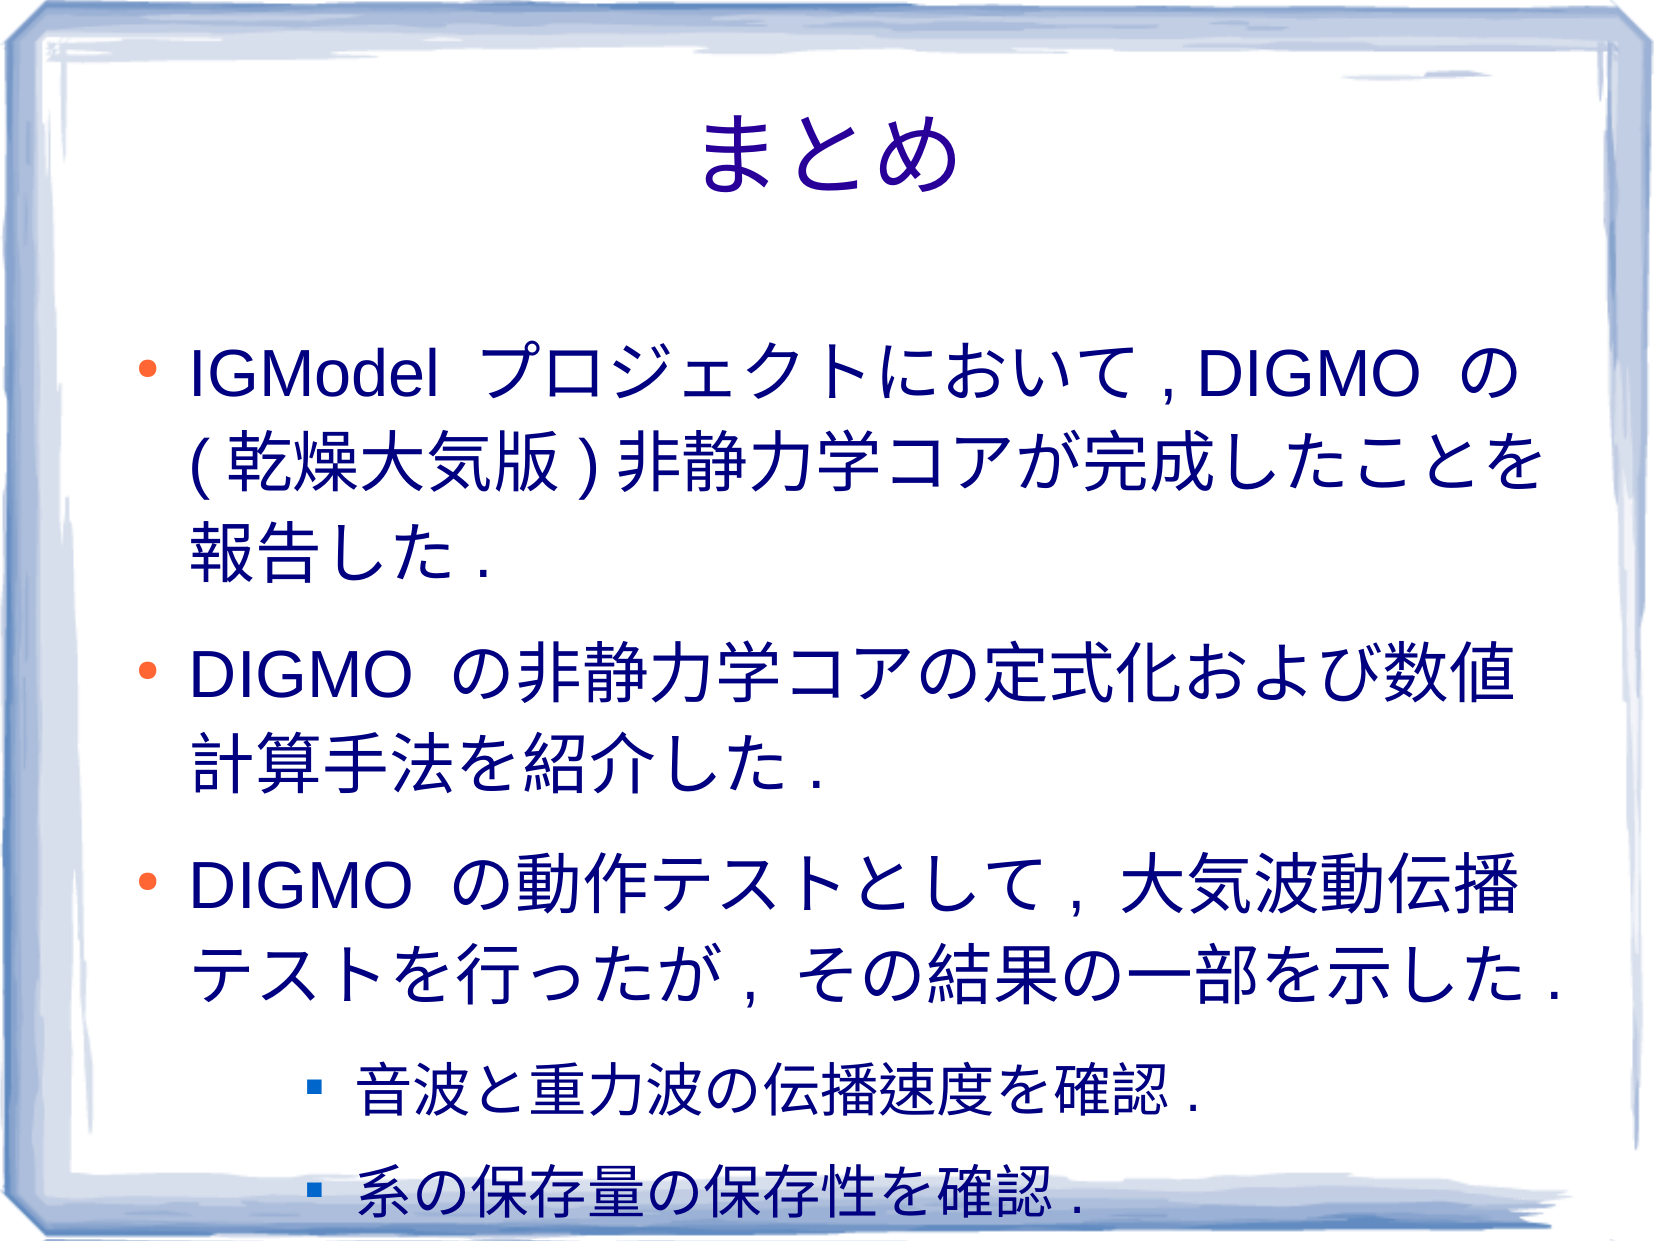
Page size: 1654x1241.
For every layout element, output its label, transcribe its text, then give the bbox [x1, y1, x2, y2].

list IGModel プロジェクトにおいて, DIGMO の(乾燥大気版)非静力学コアが完成したことを報告した. DIGMO の非静力学コアの定式化および数値計算手法を紹介した. DIGMO の動作テストとして, 大気波動伝播テストを行ったが, その結果の一部を示した. 音波と重力波の伝播速度を確認. 系の保存量の保存性を確認. [118, 324, 1571, 1216]
picture [0, 0, 1654, 1241]
title まとめ [82, 49, 1571, 257]
